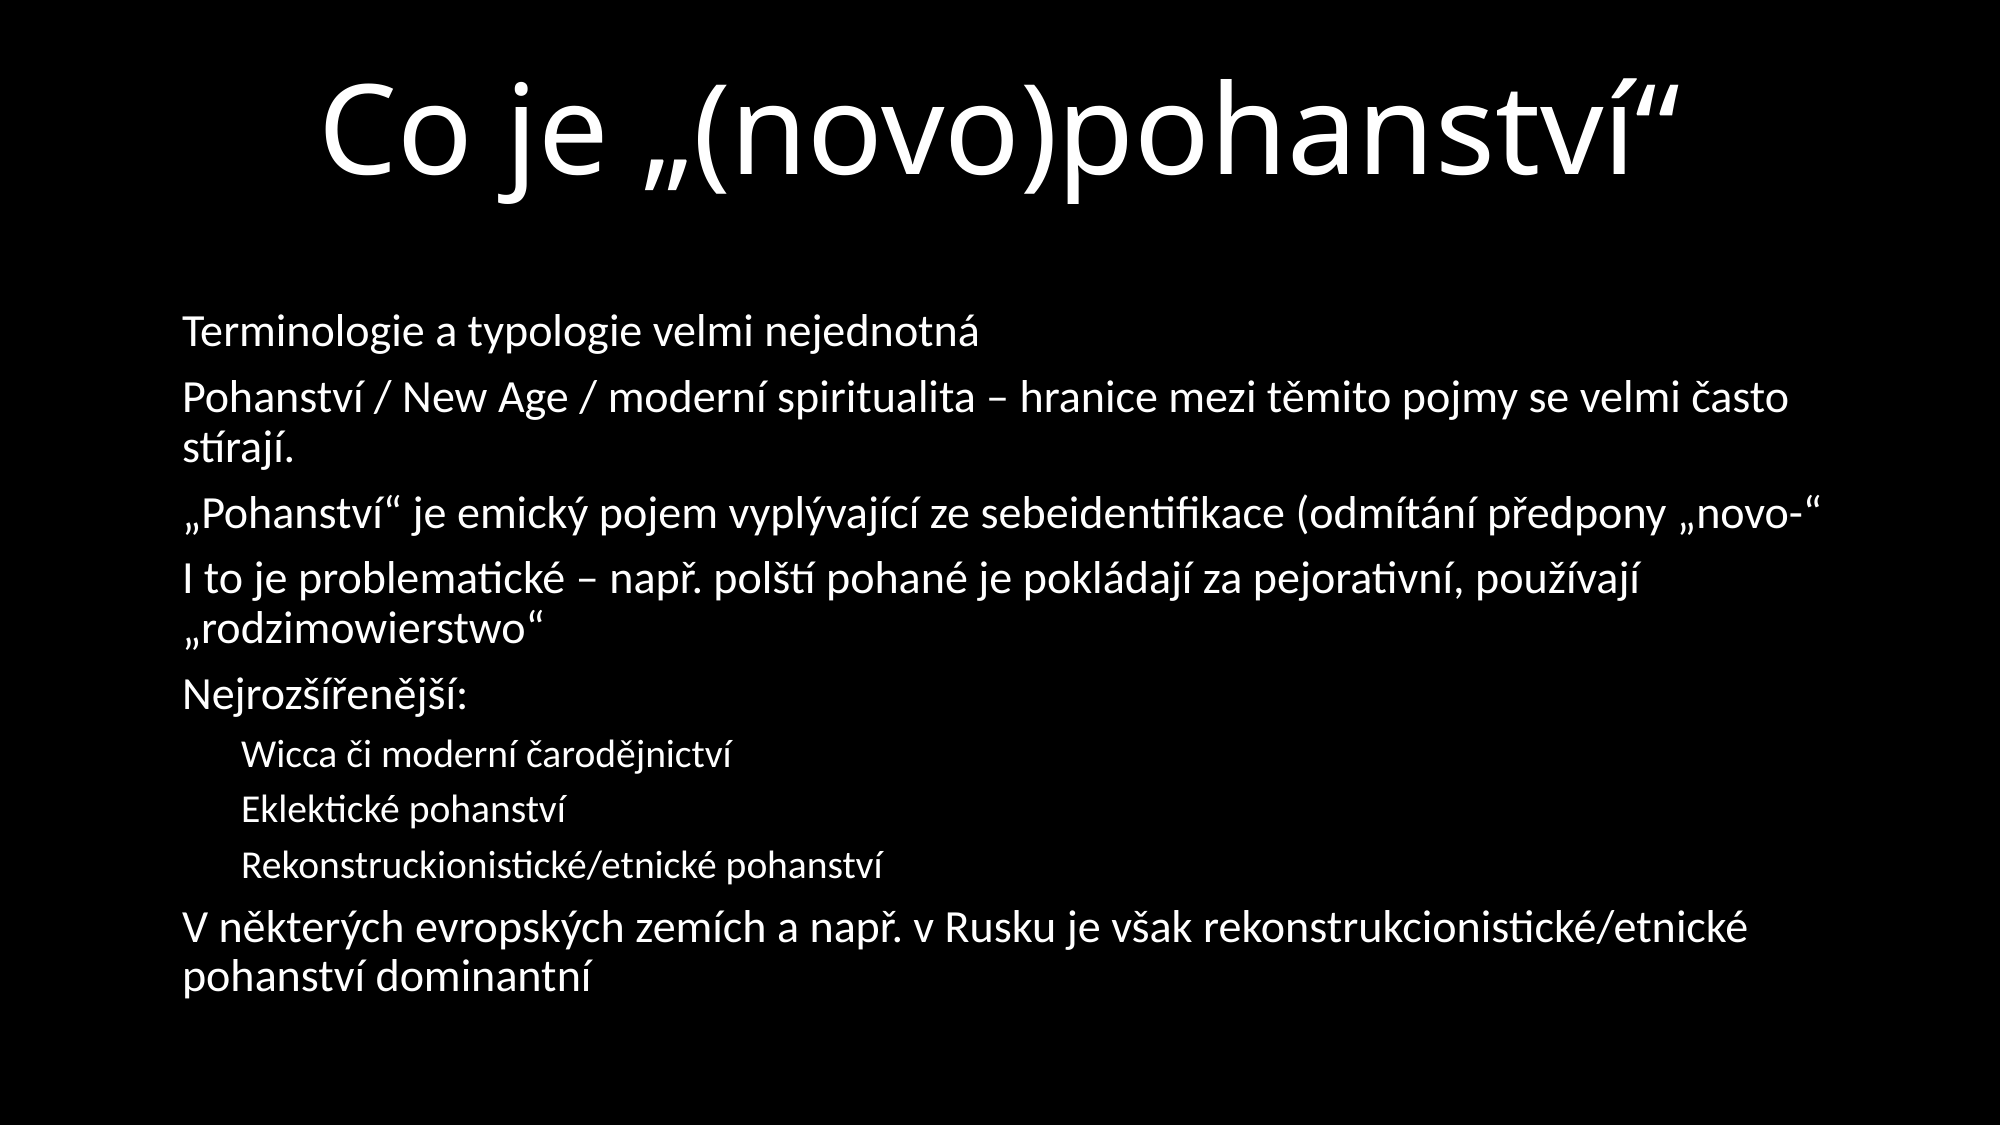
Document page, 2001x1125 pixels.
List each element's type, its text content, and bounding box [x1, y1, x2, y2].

list Terminologie a typologie velmi nejednotná Pohanství / New Age / moderní spiritualita – hranice mezi těmito pojmy se velmi často stírají. „Pohanství“ je emický pojem vyplývající ze sebeidentifikace (odmítání předpony „novo-“ I to je problematické – např. polští pohané je pokládají za pejorativní, používají „rodzimowierstwo“ Nejrozšířenější: Wicca či moderní čarodějnictví Eklektické pohanství Rekonstruckionistické/etnické pohanství V některých evropských zemích a např. v Rusku je však rekonstrukcionistické/etnické pohanství dominantní [137, 299, 1863, 1014]
text_box Co je „(novo)pohanství“ [137, 0, 1863, 250]
